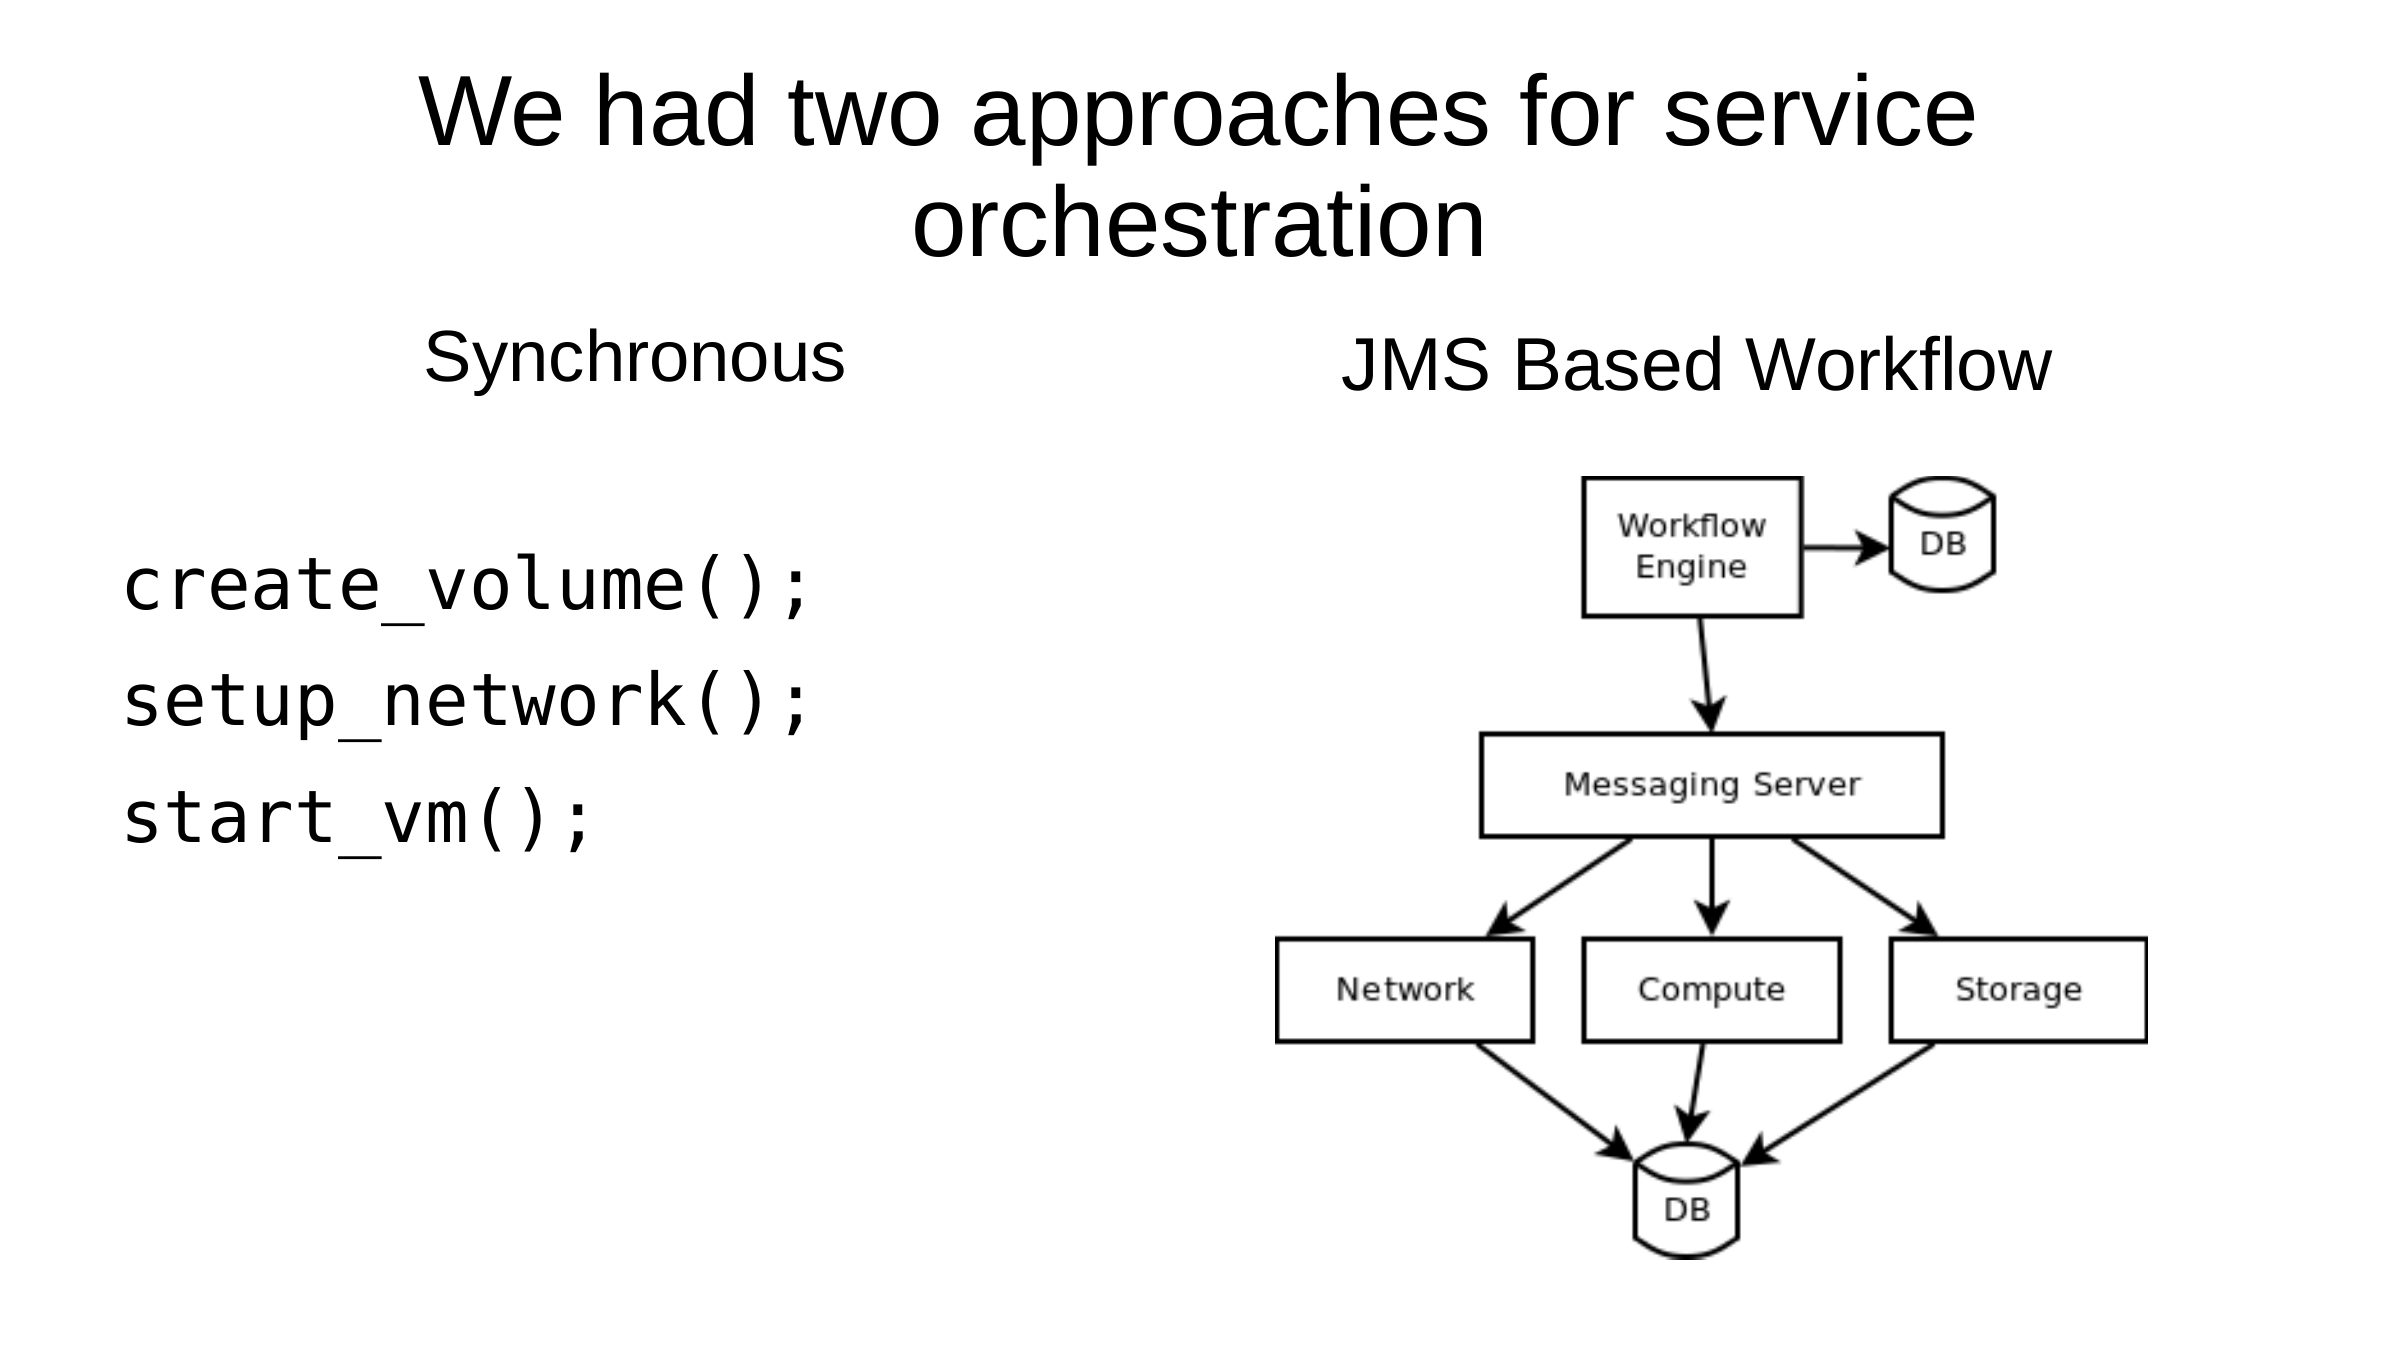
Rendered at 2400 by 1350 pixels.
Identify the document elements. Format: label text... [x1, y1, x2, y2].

picture [1275, 498, 2148, 1261]
title We had two approaches for service orchestration [120, 53, 2280, 280]
text_box JMS Based Workflow [1247, 315, 2148, 498]
list Synchronous create_volume(); setup_network(); start_vm(); [120, 315, 1151, 1099]
